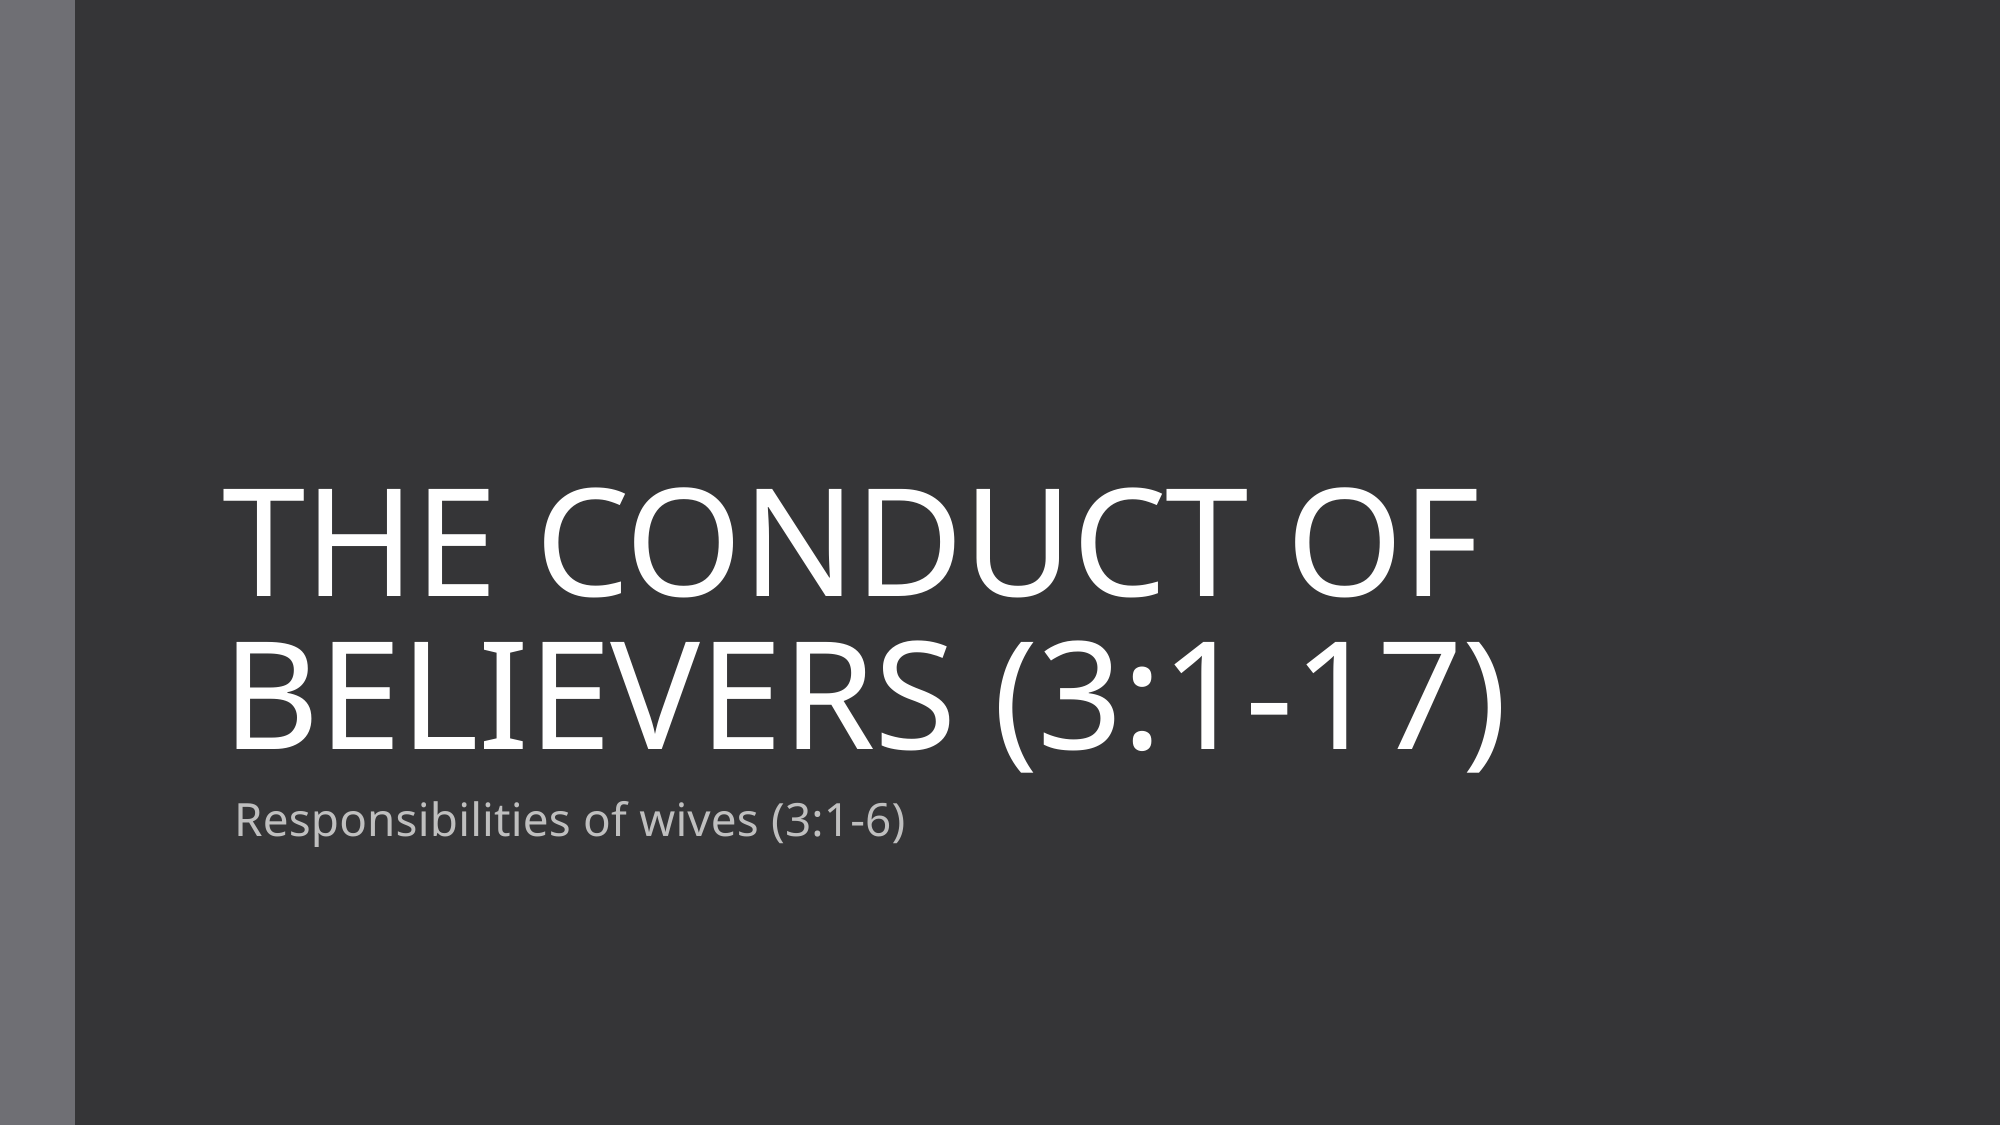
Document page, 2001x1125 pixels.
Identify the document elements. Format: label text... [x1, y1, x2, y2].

title THE CONDUCT OF BELIEVERS (3:1-17) [206, 124, 1752, 787]
subtitle Responsibilities of wives (3:1-6) [206, 787, 1752, 1066]
